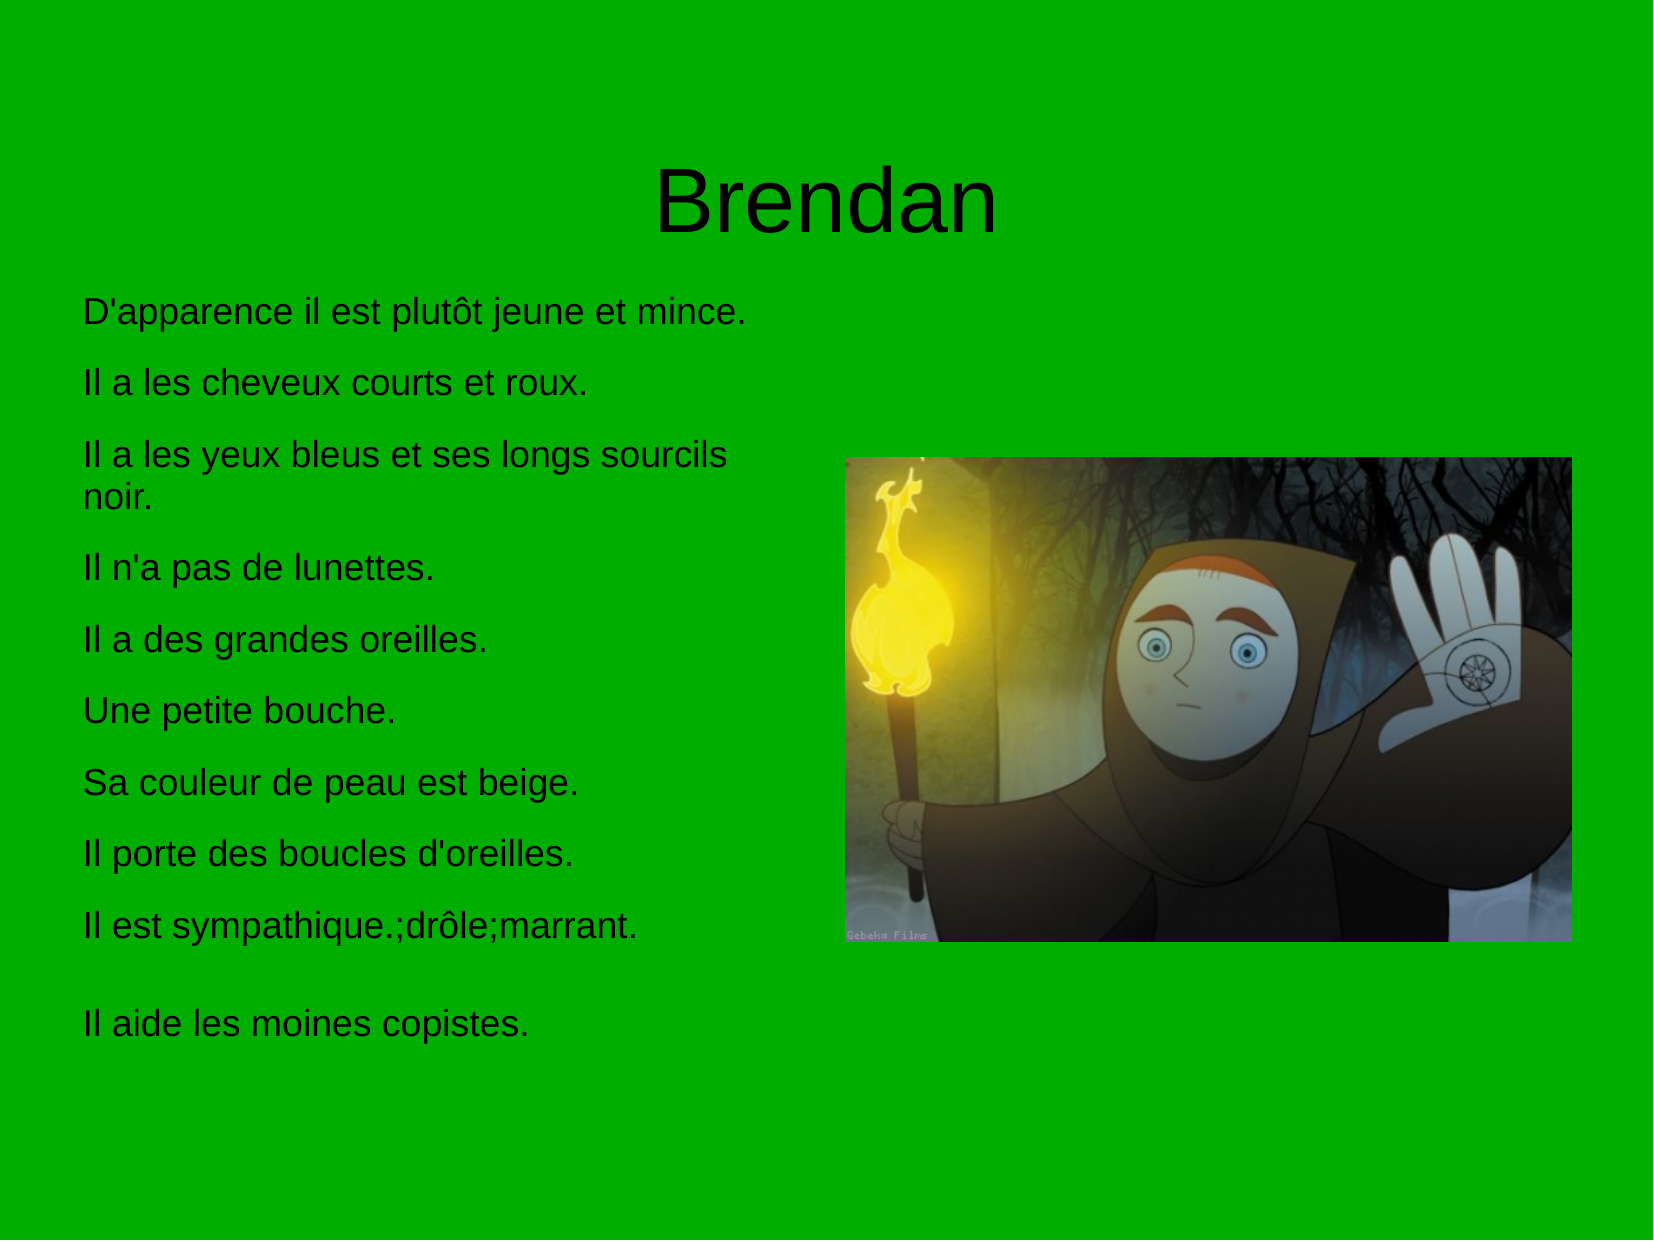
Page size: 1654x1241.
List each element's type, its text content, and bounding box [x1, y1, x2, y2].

list D'apparence il est plutôt jeune et mince. Il a les cheveux courts et roux. Il a les yeux bleus et ses longs sourcils noir. Il n'a pas de lunettes. Il a des grandes oreilles. Une petite bouche. Sa couleur de peau est beige. Il porte des boucles d'oreilles. Il est sympathique.;drôle;marrant. Il aide les moines copistes. I [82, 290, 809, 1241]
picture [845, 457, 1572, 942]
title Brendan [82, 49, 1571, 257]
